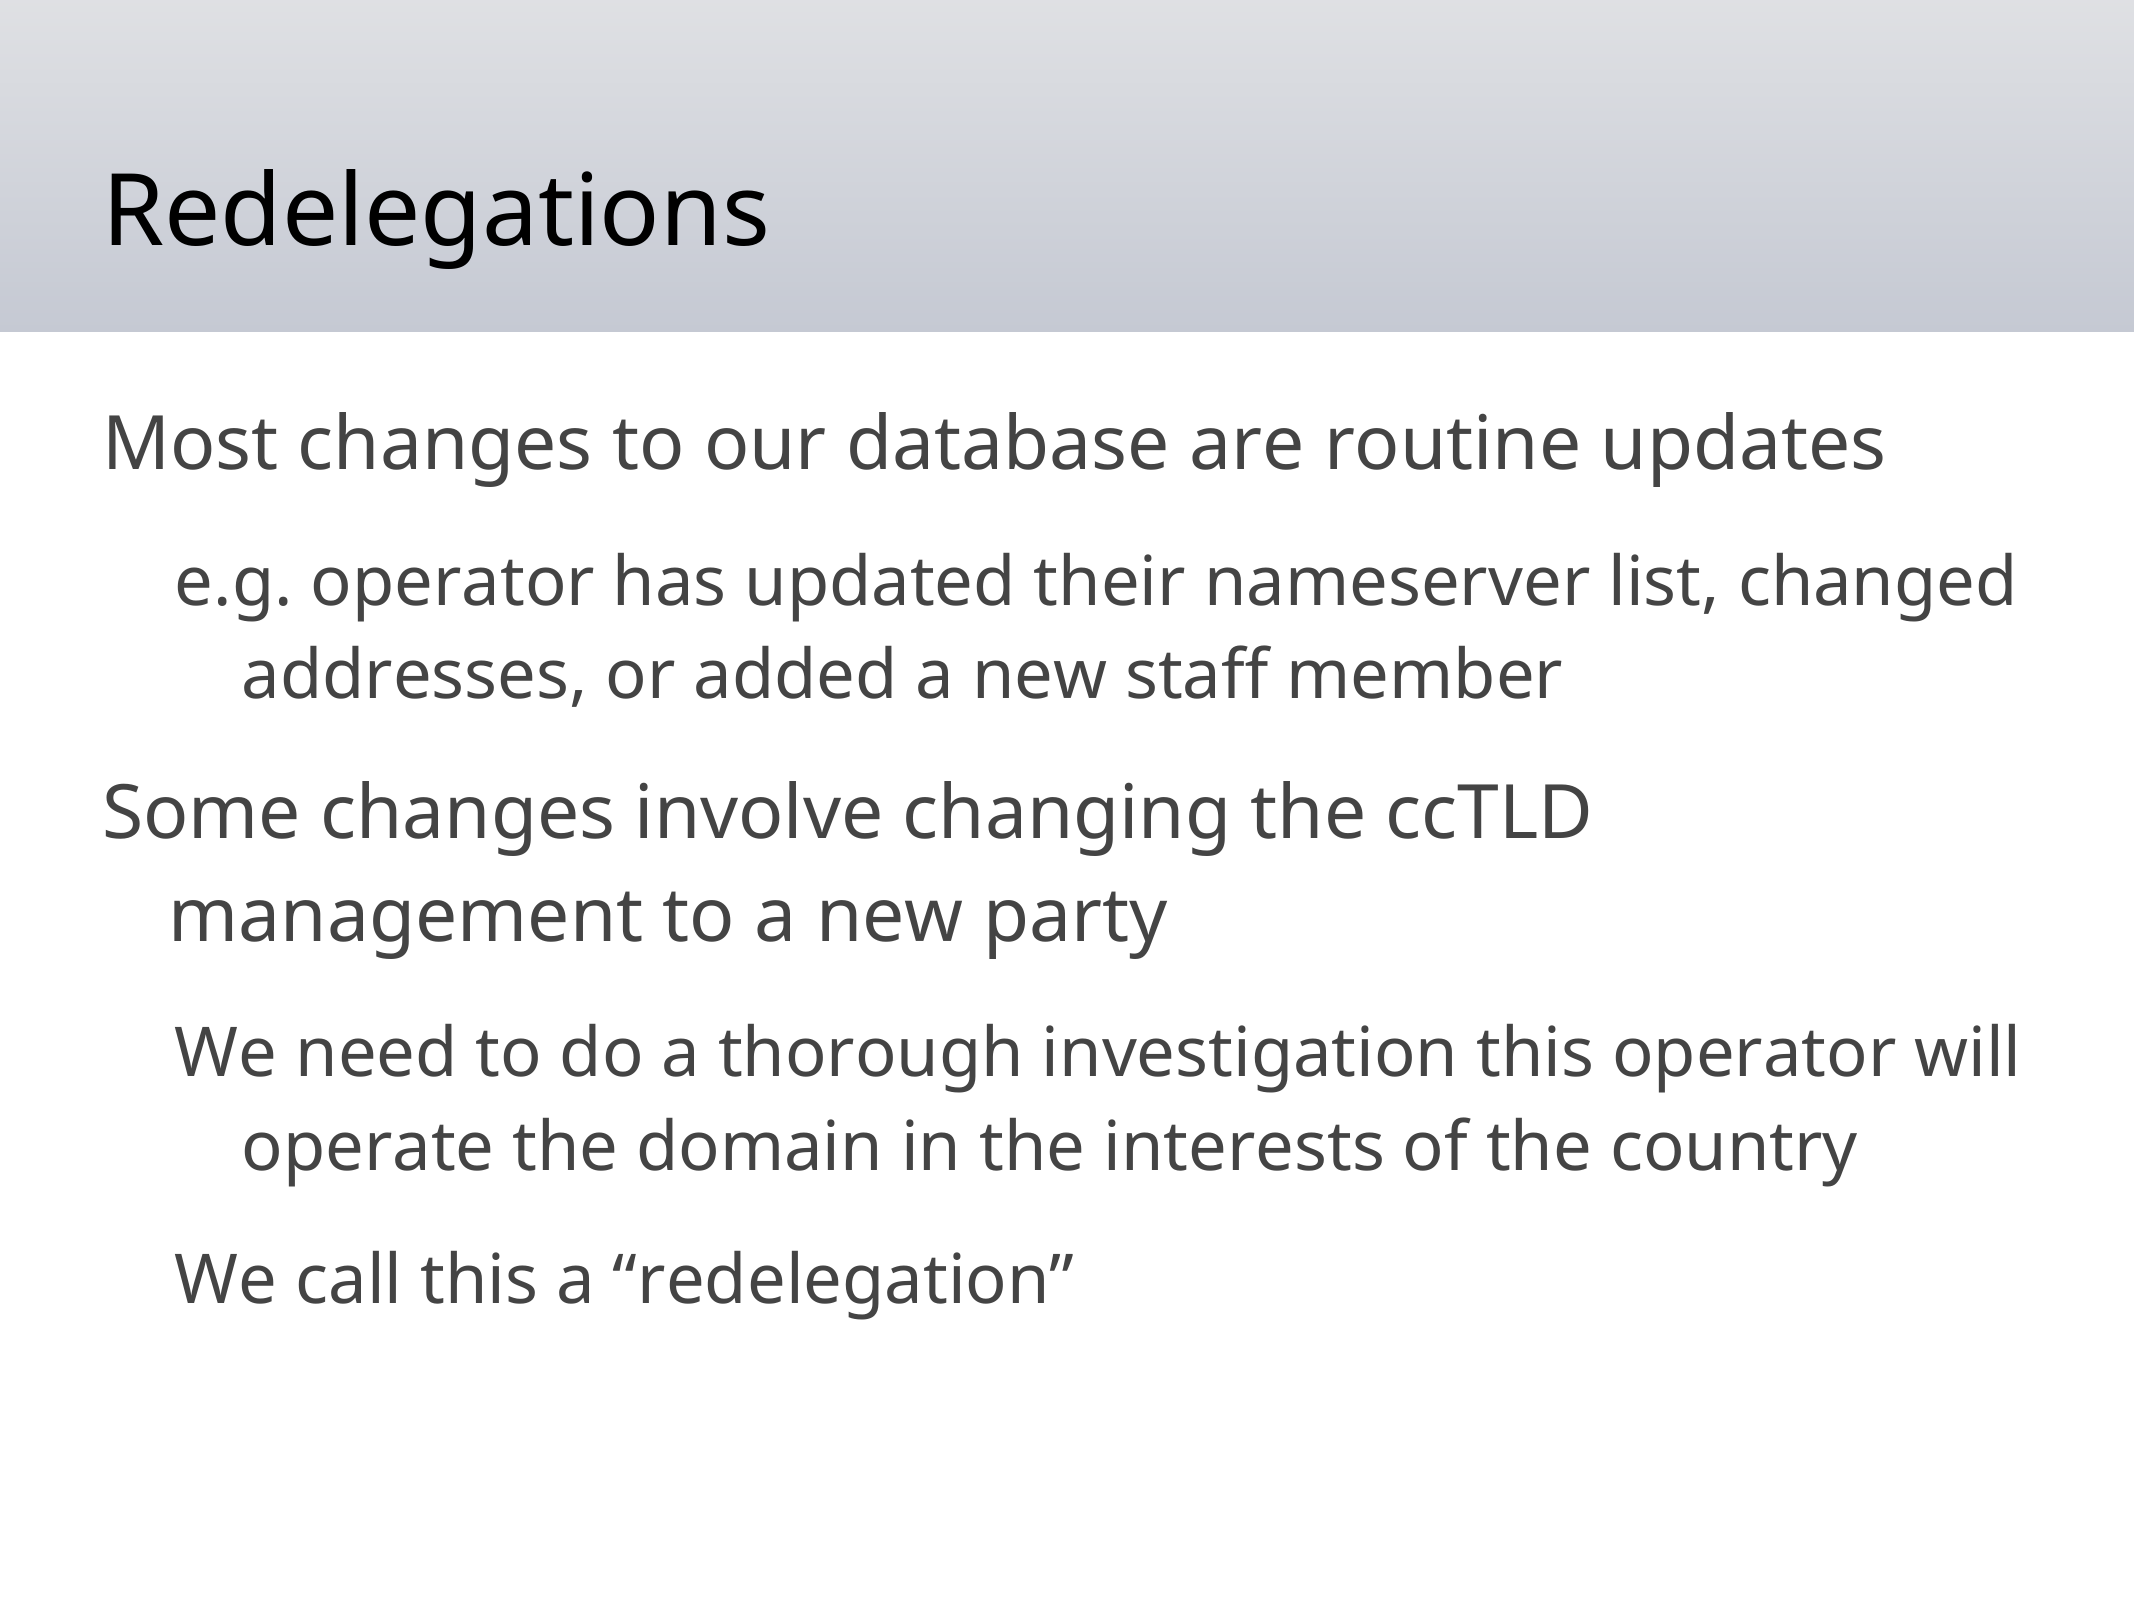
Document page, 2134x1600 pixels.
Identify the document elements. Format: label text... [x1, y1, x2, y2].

text_box [0, 0, 2134, 332]
list Most changes to our database are routine updates e.g. operator has updated their nameserver list, changed addresses, or added a new staff member Some changes involve changing the ccTLD management to a new party We need to do a thorough investigation this operator will operate the domain in the interests of the country We call this a “redelegation” [93, 381, 2040, 1459]
title Redelegations [93, 54, 2040, 284]
